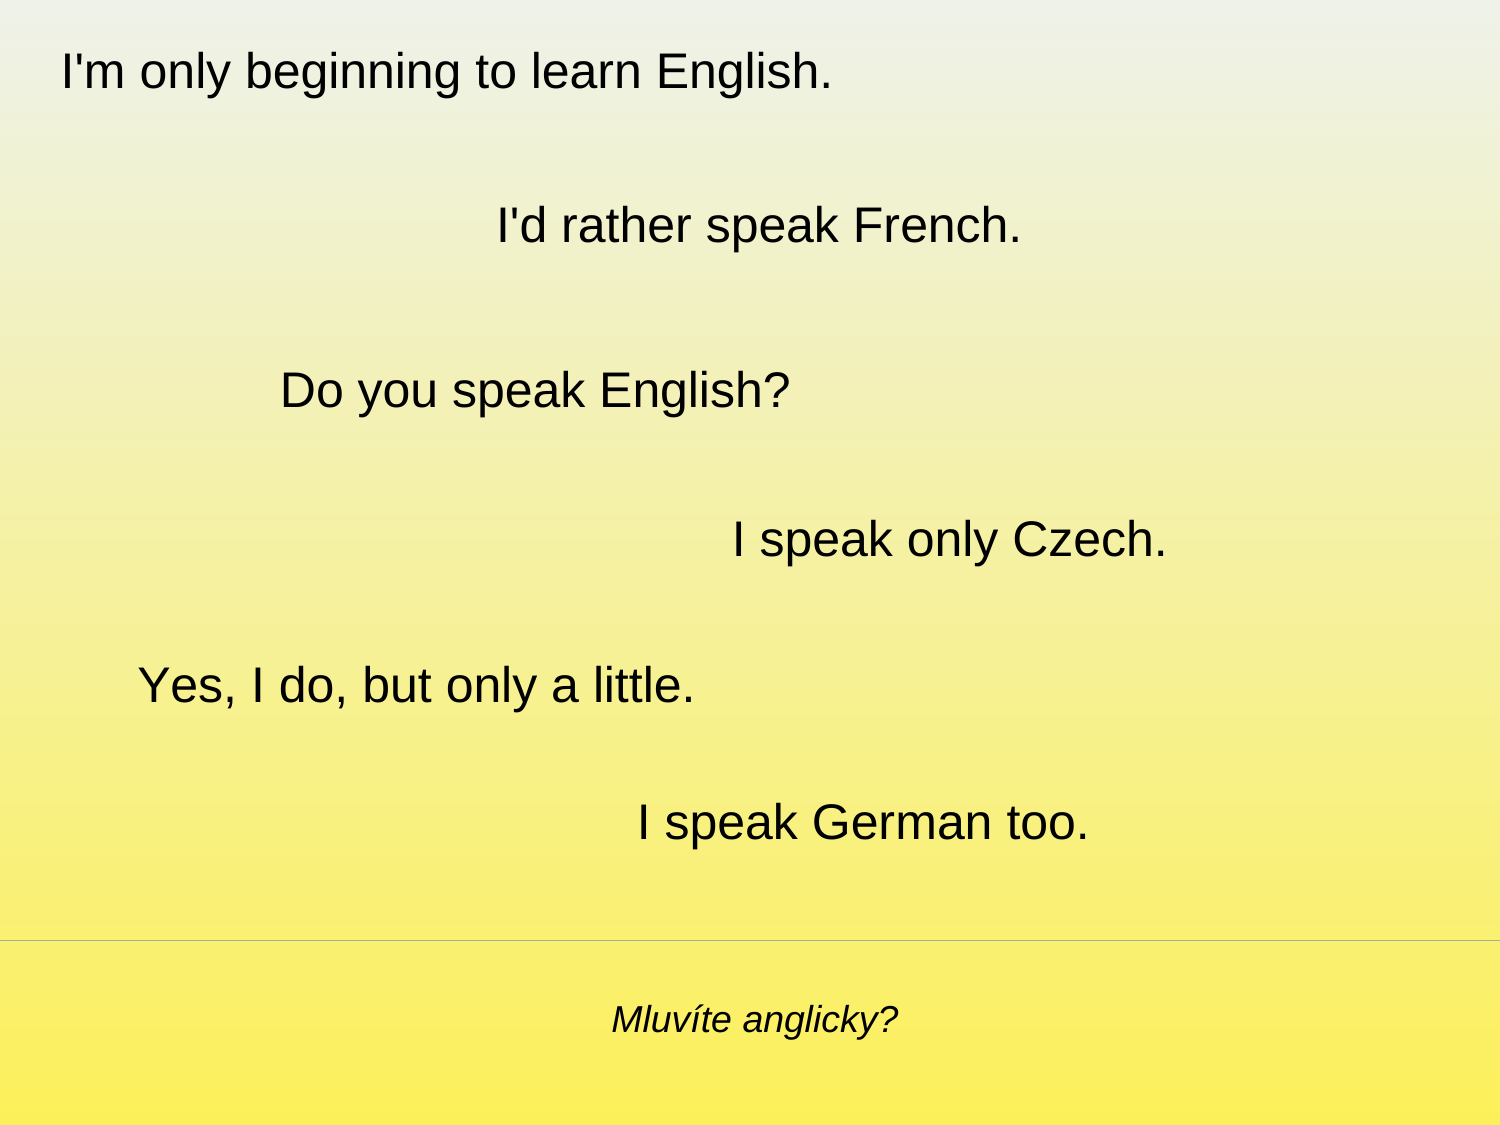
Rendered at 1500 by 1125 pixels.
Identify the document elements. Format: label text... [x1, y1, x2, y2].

text_box I'm only beginning to learn English. [45, 30, 849, 107]
text_box I'd rather speak French. [481, 184, 1038, 261]
text_box I speak German too. [622, 781, 1106, 858]
text_box Do you speak English? [265, 349, 806, 426]
text_box I speak only Czech. [717, 498, 1184, 575]
text_box Yes, I do, but only a little. [122, 645, 712, 721]
text_box Mluvíte anglicky? [596, 987, 914, 1049]
